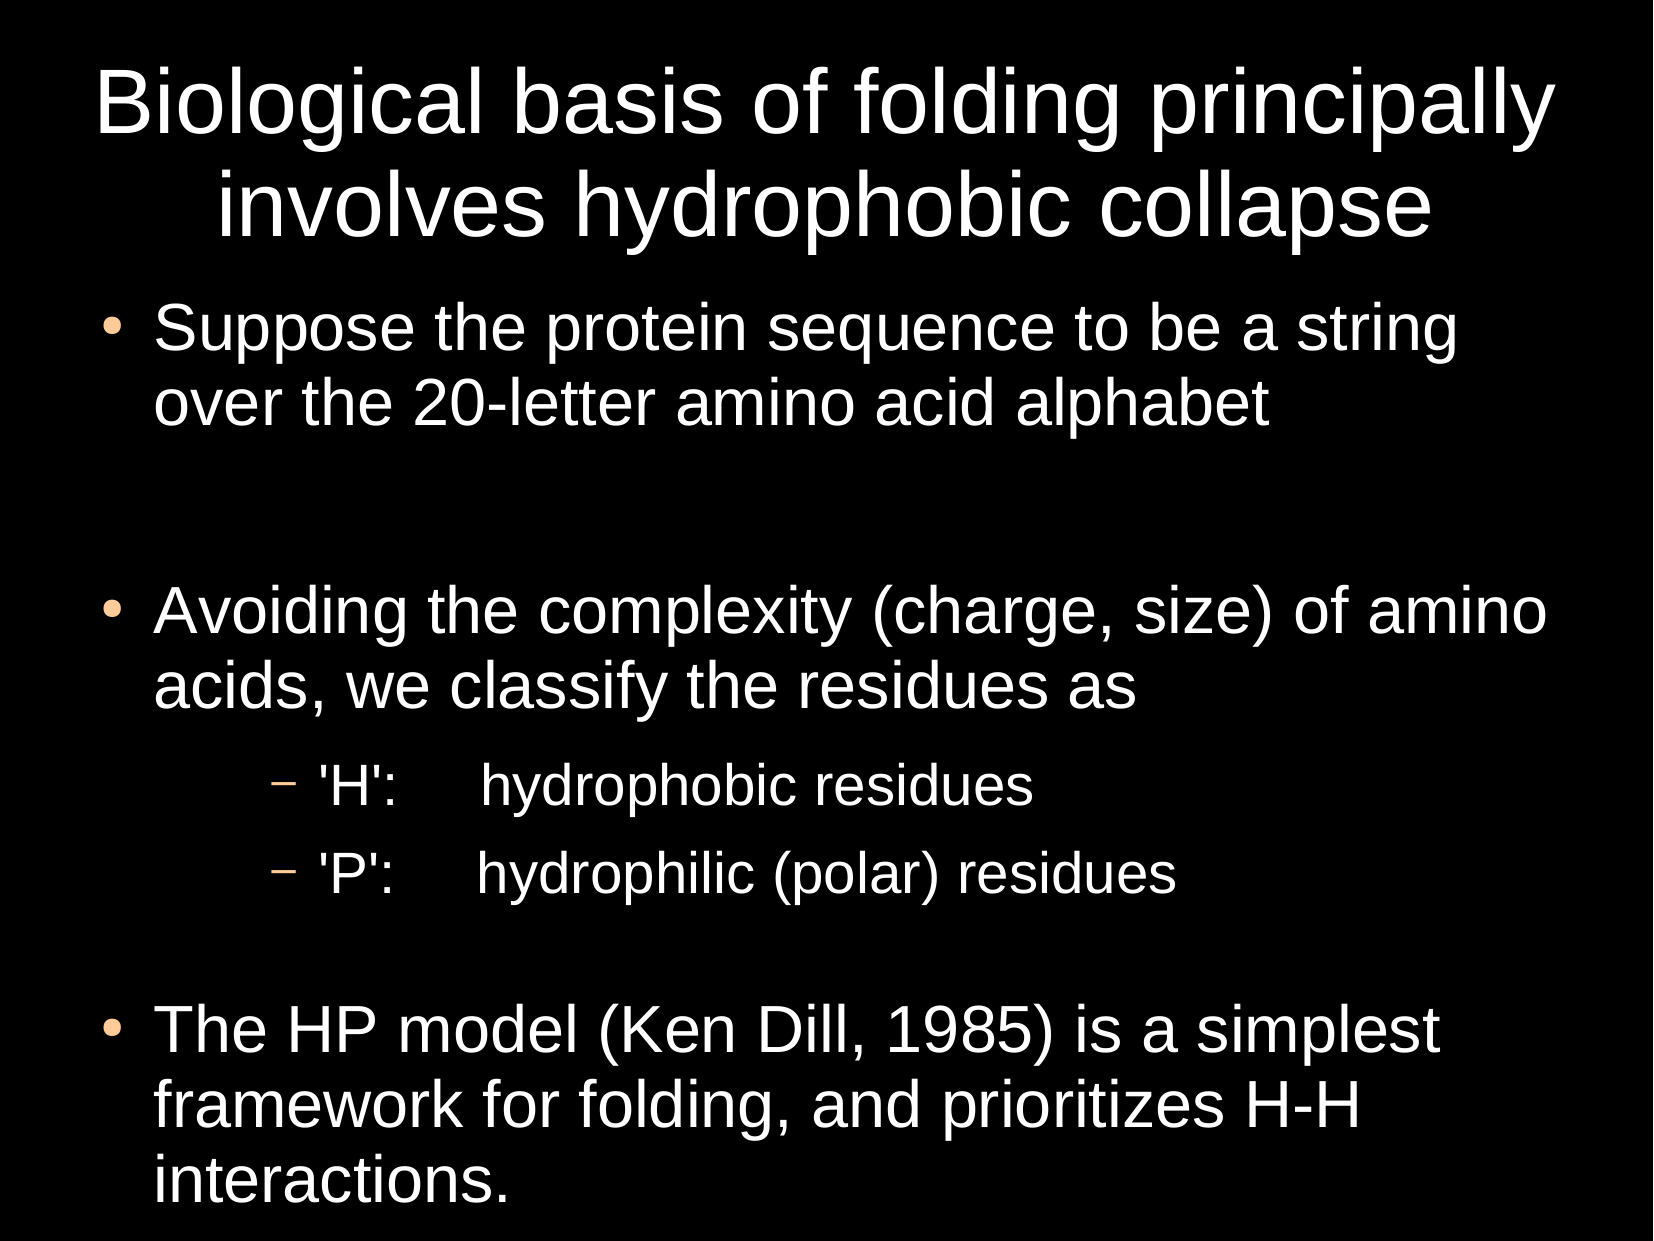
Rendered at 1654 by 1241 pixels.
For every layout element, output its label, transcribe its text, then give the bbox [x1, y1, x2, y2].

list Suppose the protein sequence to be a string over the 20-letter amino acid alphabet Avoiding the complexity (charge, size) of amino acids, we classify the residues as 'H': hydrophobic residues 'P': hydrophilic (polar) residues The HP model (Ken Dill, 1985) is a simplest framework for folding, and prioritizes H-H interactions. [82, 290, 1571, 1217]
title Biological basis of folding principally involves hydrophobic collapse [82, 50, 1571, 256]
